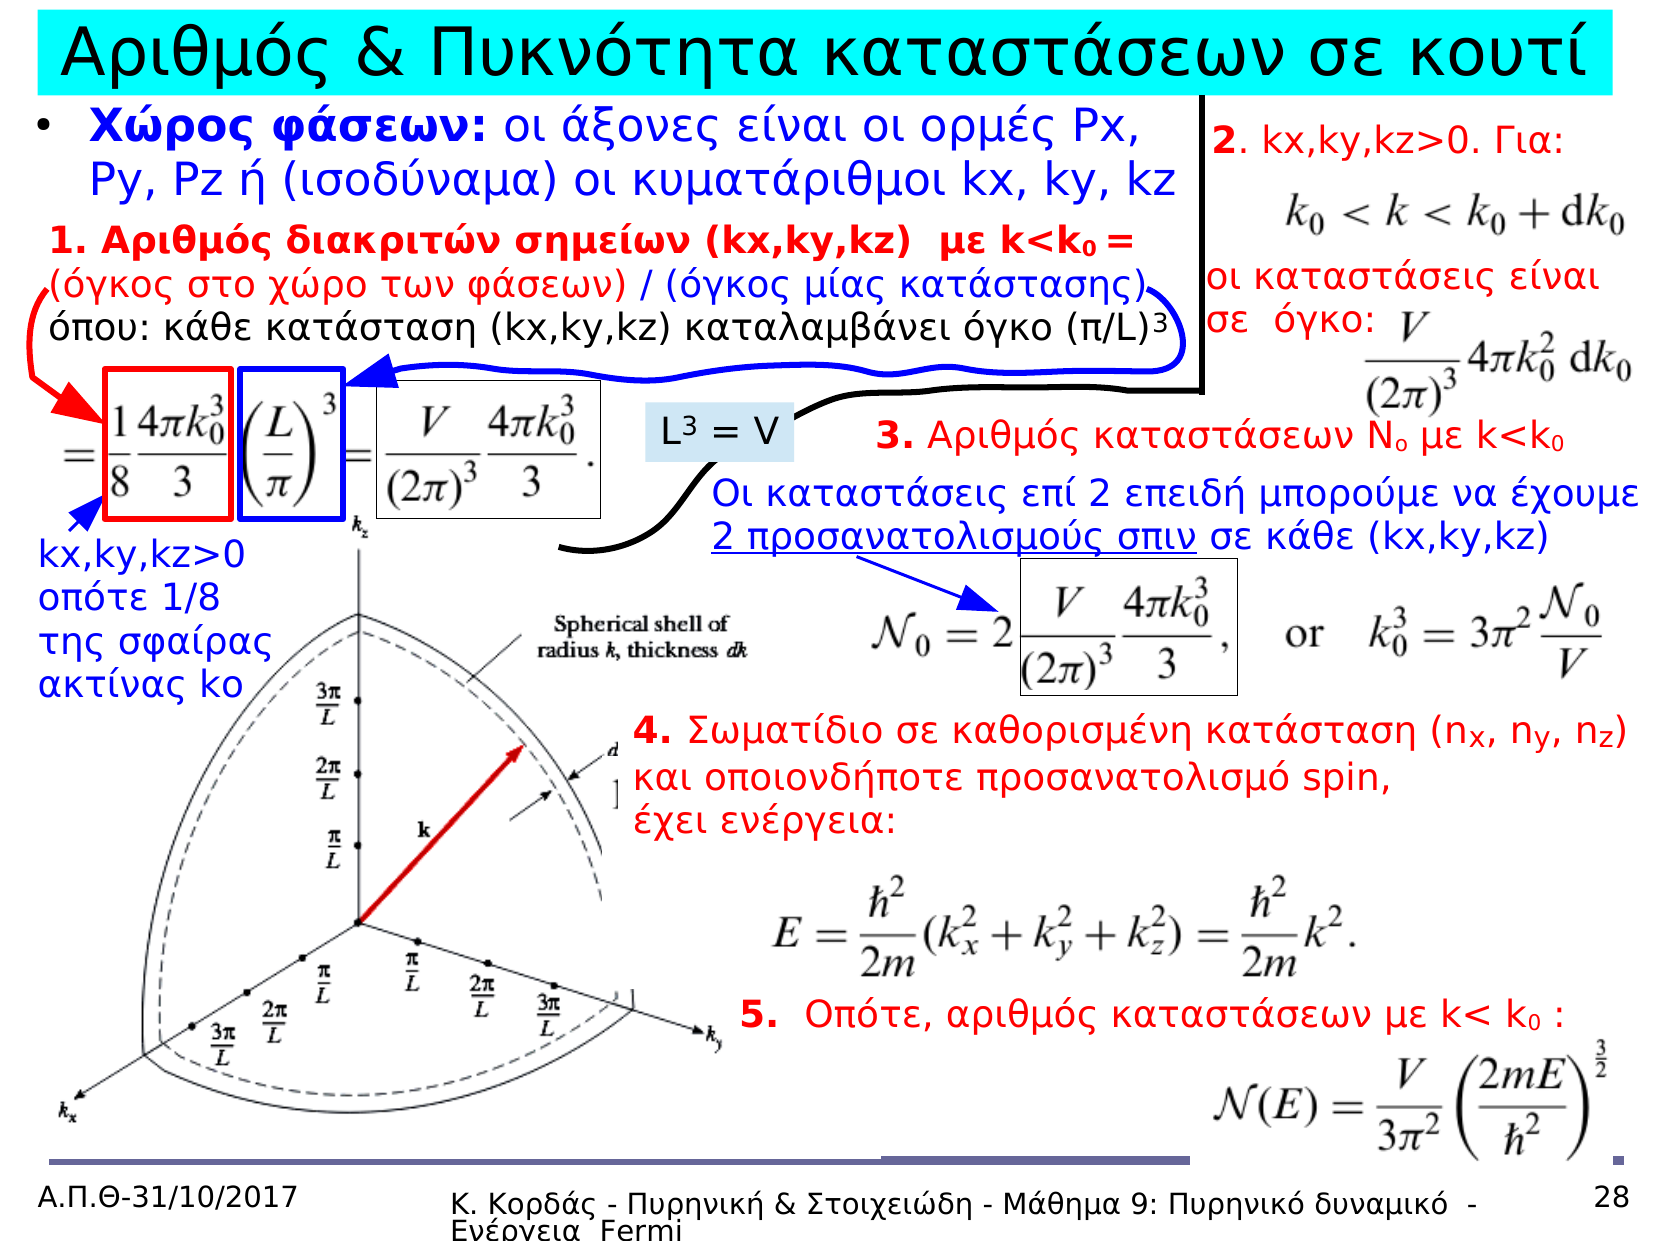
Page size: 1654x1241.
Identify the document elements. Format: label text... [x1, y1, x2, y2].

picture [396, 372, 597, 380]
title Αριθμός & Πυκνότητα καταστάσεων σε κουτί [37, 9, 1613, 96]
text_box 2. kx,ky,kz>0. Για: [1205, 111, 1581, 171]
picture [718, 390, 1184, 463]
picture [1190, 1030, 1613, 1169]
text_box 5. Οπότε, αριθμός καταστάσεων με k< k0 : [724, 985, 1581, 1057]
list Χώρος φάσεων: οι άξονες είναι οι ορμές Px, Py, Pz ή (ισοδύναμα) οι κυματάριθμοι kx, ky, kz [17, 99, 1199, 310]
picture [1275, 187, 1641, 246]
picture [599, 372, 684, 377]
picture [0, 315, 1650, 1159]
picture [243, 372, 340, 516]
picture [35, 372, 102, 418]
text_box 1. Aριθμός διακριτών σημείων (kx,ky,kz) με k<k0 = (όγκος στο χώρο των φάσεων) / (όγκος μίας κατάστασης) όπου: κάθε κατάσταση (kx,ky,kz) καταλαμβάνει όγκο (π/L)3 [33, 211, 1184, 372]
picture [108, 372, 228, 516]
text_box L3 = V [645, 402, 795, 462]
text_box 3. Αριθμός καταστάσεων No με k<k0 [860, 406, 1580, 463]
picture [1238, 567, 1613, 690]
text_box Οι καταστάσεις επί 2 επειδή μπορούμε να έχουμε 2 προσανατολισμούς σπιν σε κάθε (kx,ky,kz) [696, 463, 1654, 567]
picture [346, 372, 360, 382]
text_box oι καταστάσεις είναι σε όγκο: [1190, 247, 1628, 350]
text_box kx,ky,kz>0 οπότε 1/8 της σφαίρας ακτίνας kο [22, 525, 290, 716]
picture [377, 381, 600, 518]
text_box 4. Σωματίδιο σε καθορισμένη κατάσταση (nx, ny, nz) και οποιονδήποτε προσανατολισμό spin, έχει ενέργεια: [618, 690, 1654, 868]
picture [1021, 567, 1237, 690]
picture [1350, 293, 1637, 419]
